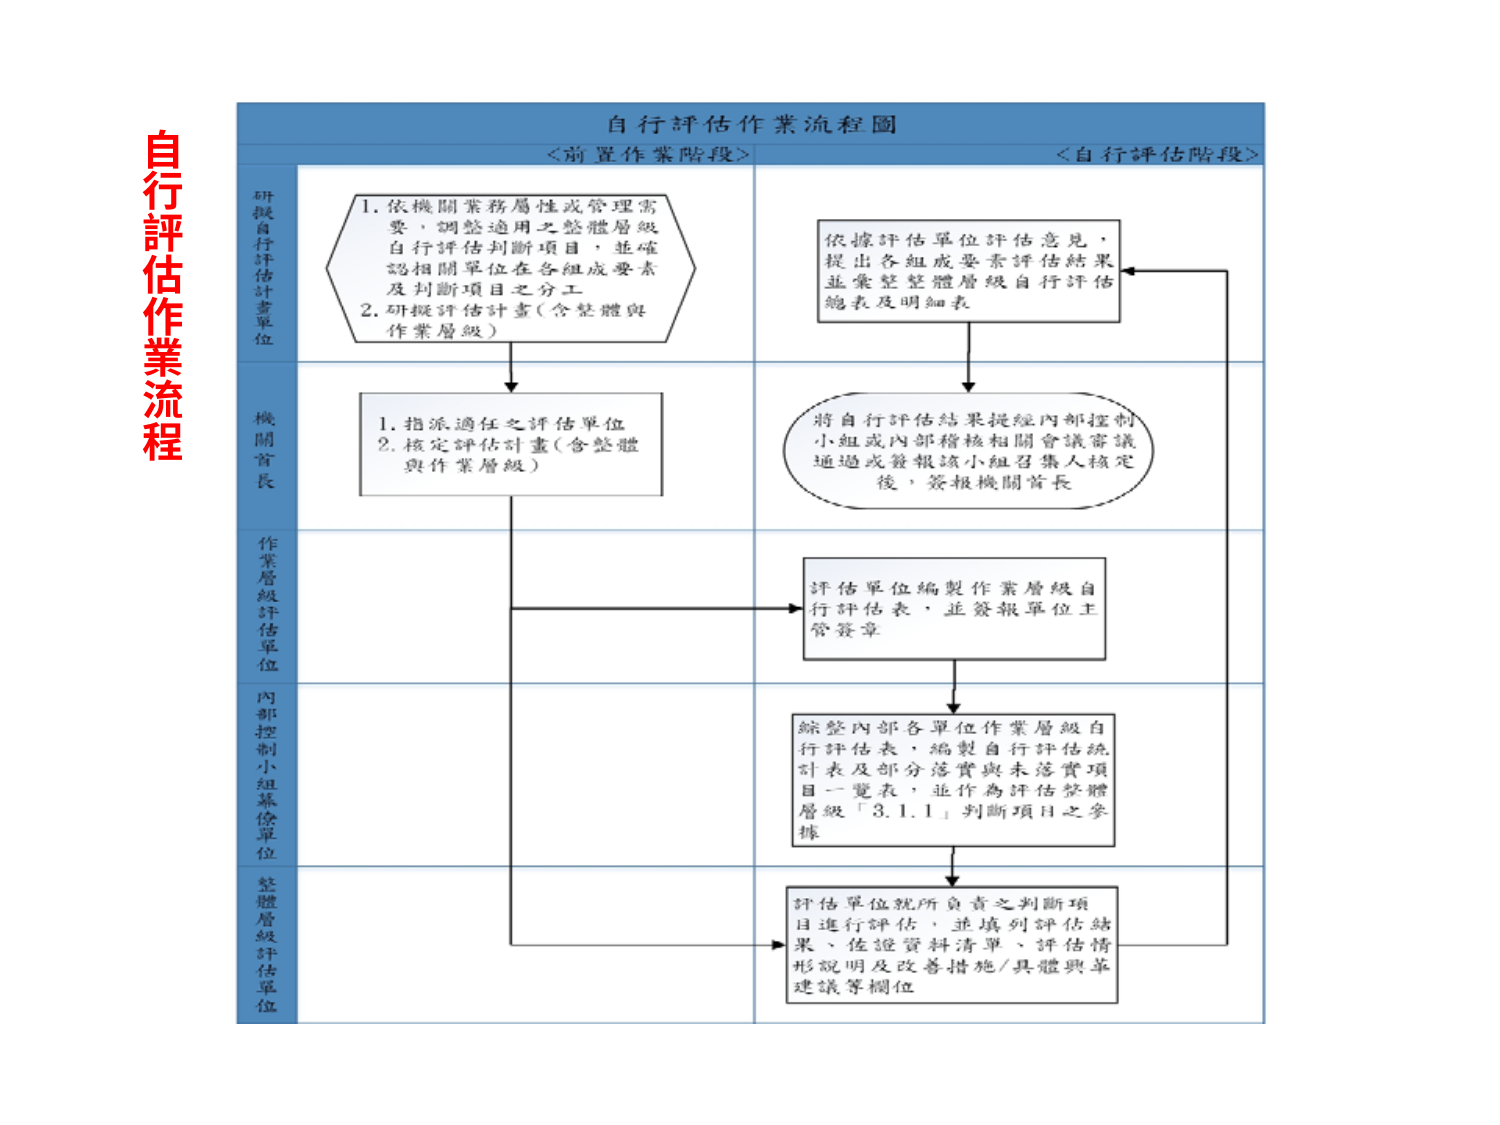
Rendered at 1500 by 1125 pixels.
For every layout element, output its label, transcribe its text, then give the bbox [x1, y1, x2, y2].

text_box 自行評估作業流程 [114, 113, 195, 894]
picture [231, 101, 1269, 1024]
